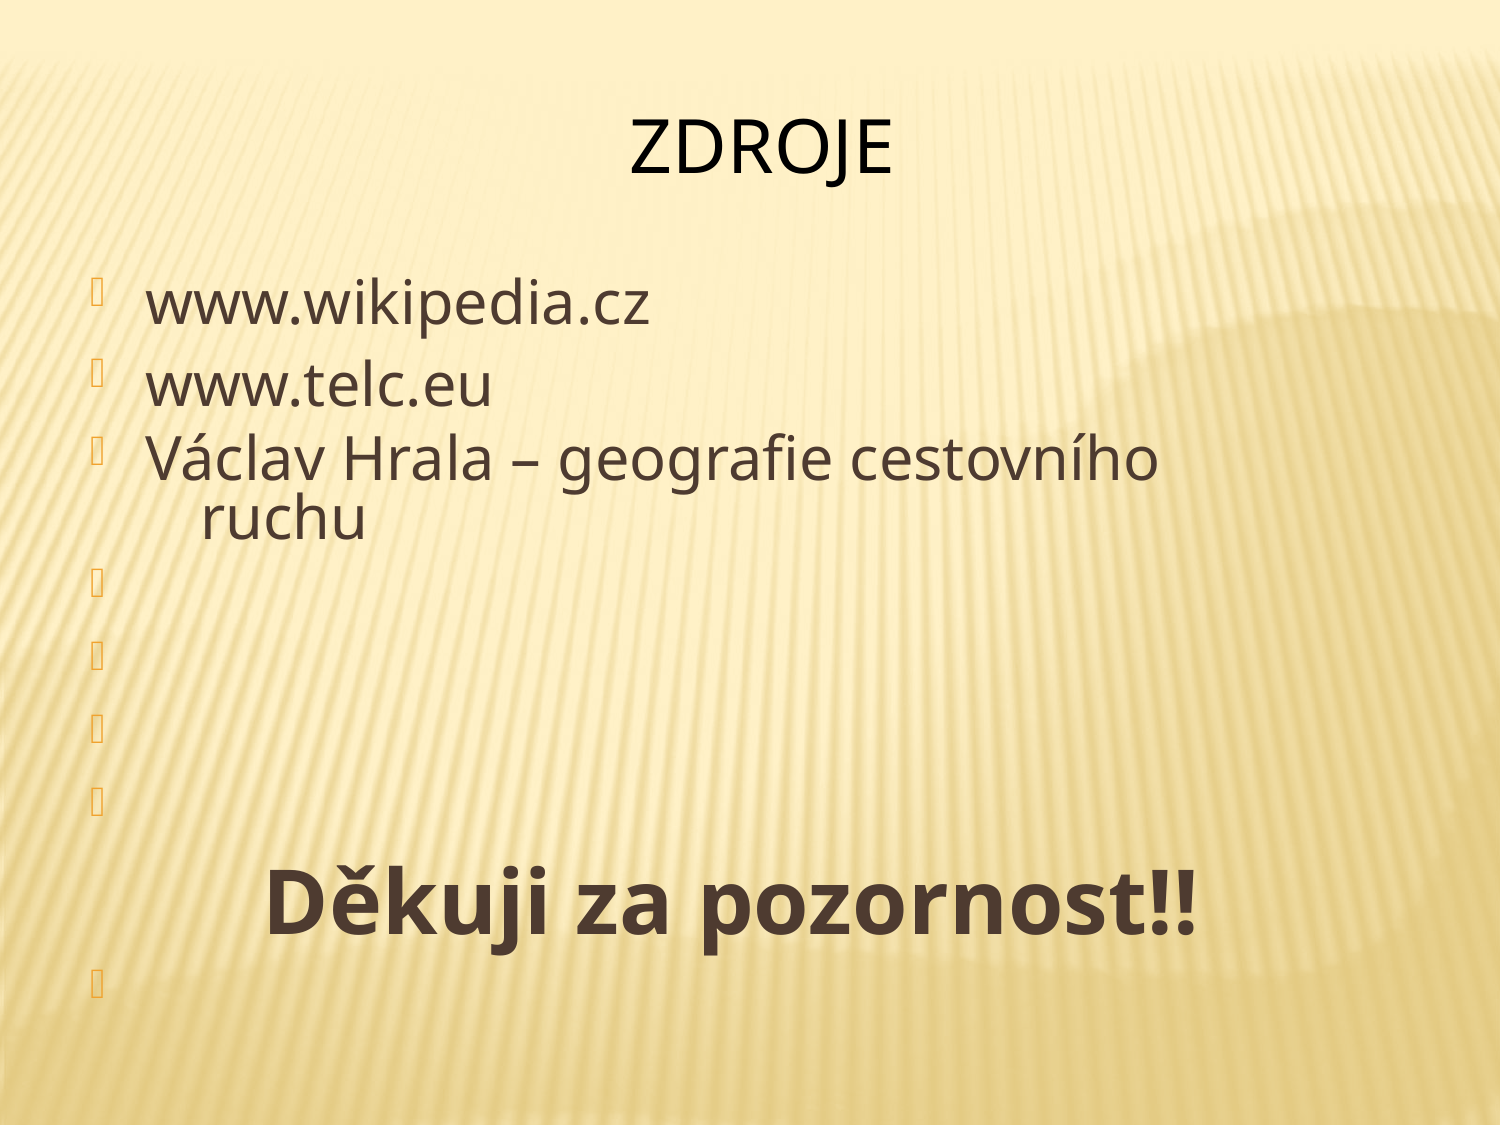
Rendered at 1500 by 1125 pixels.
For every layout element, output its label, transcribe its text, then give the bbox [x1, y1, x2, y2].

title Zdroje [50, 75, 1476, 213]
list www.wikipedia.cz www.telc.eu Václav Hrala – geografie cestovního ruchu Děkuji za pozornost!! [75, 264, 1263, 961]
